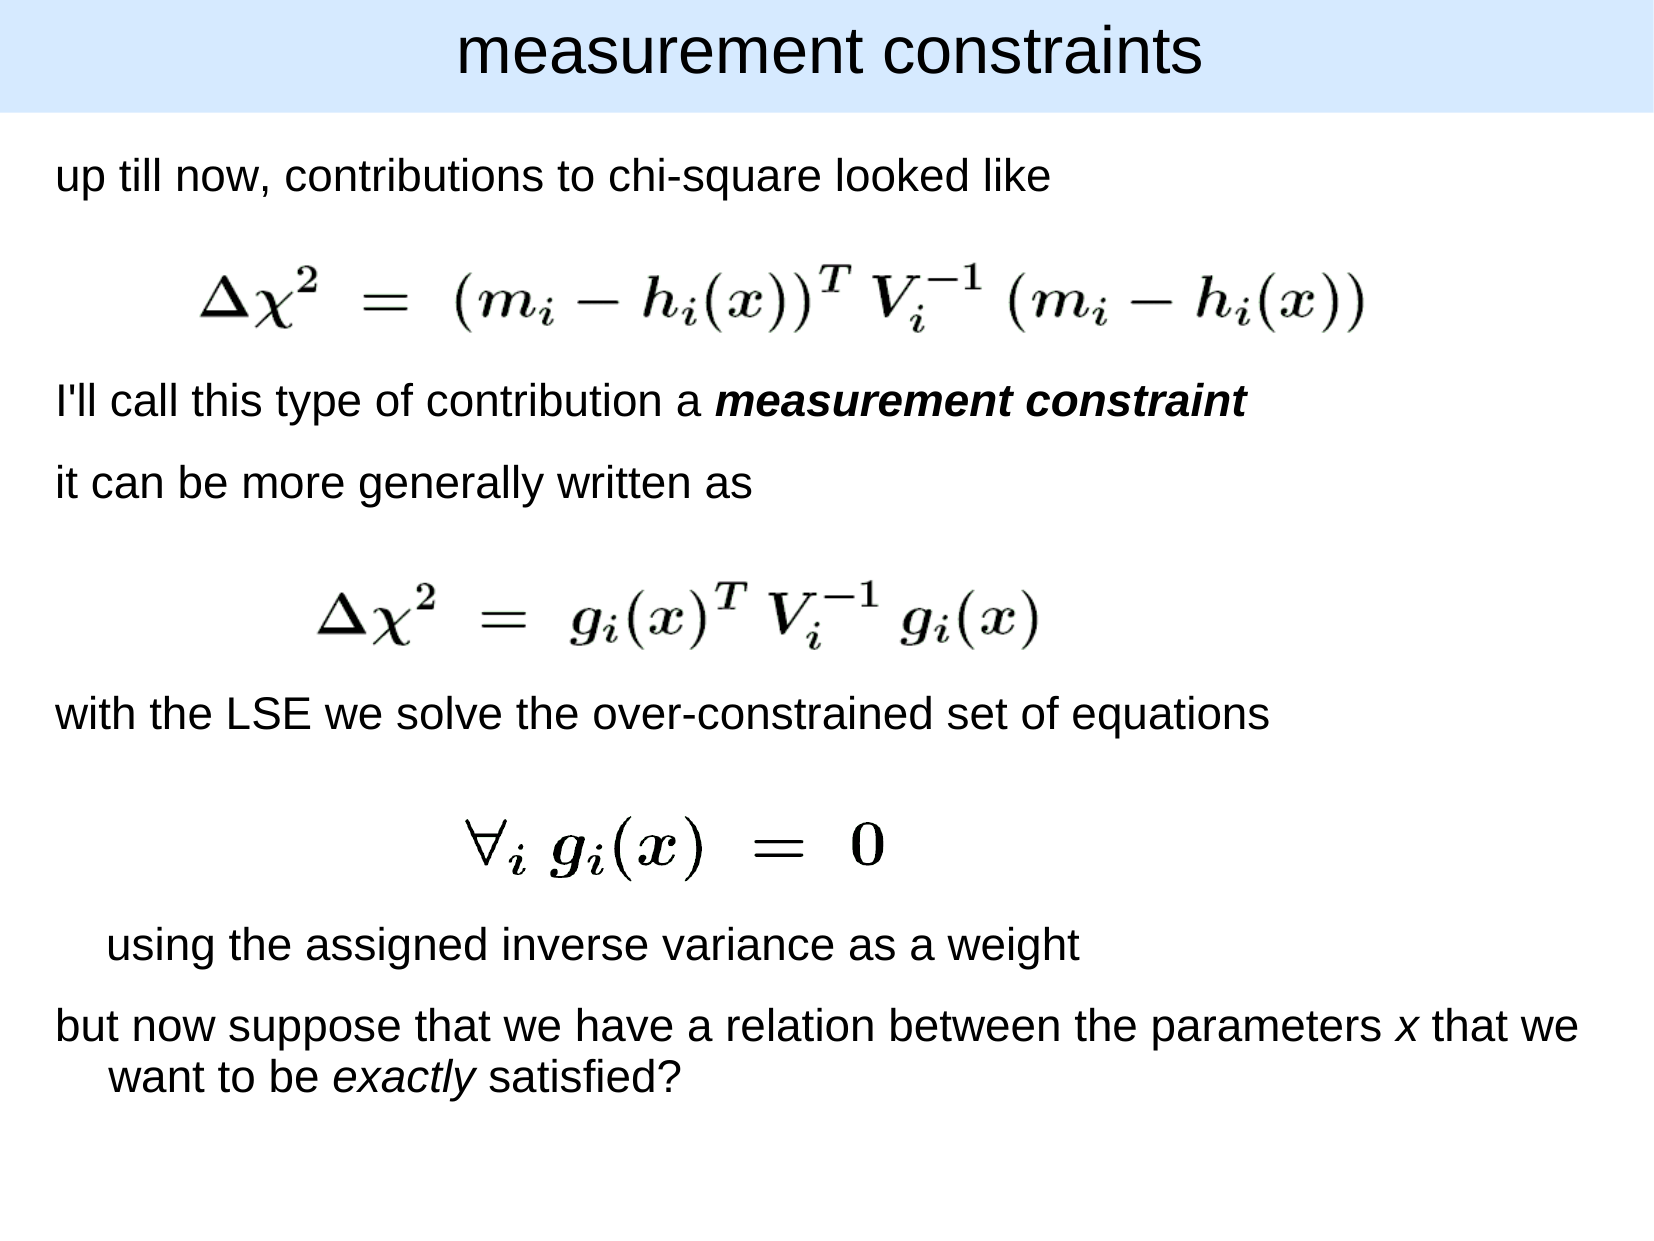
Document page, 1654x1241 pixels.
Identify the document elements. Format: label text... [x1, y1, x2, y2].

list I'll call this type of contribution a measurement constraint it can be more generally written as [37, 375, 1613, 543]
picture [187, 242, 1388, 365]
title measurement constraints [86, 0, 1576, 100]
list using the assigned inverse variance as a weight but now suppose that we have a relation between the parameters x that we want to be exactly satisfied? [37, 918, 1613, 1153]
picture [450, 799, 901, 901]
list up till now, contributions to chi-square looked like [37, 150, 1613, 219]
picture [300, 565, 1051, 676]
list with the LSE we solve the over-constrained set of equations [37, 688, 1613, 788]
